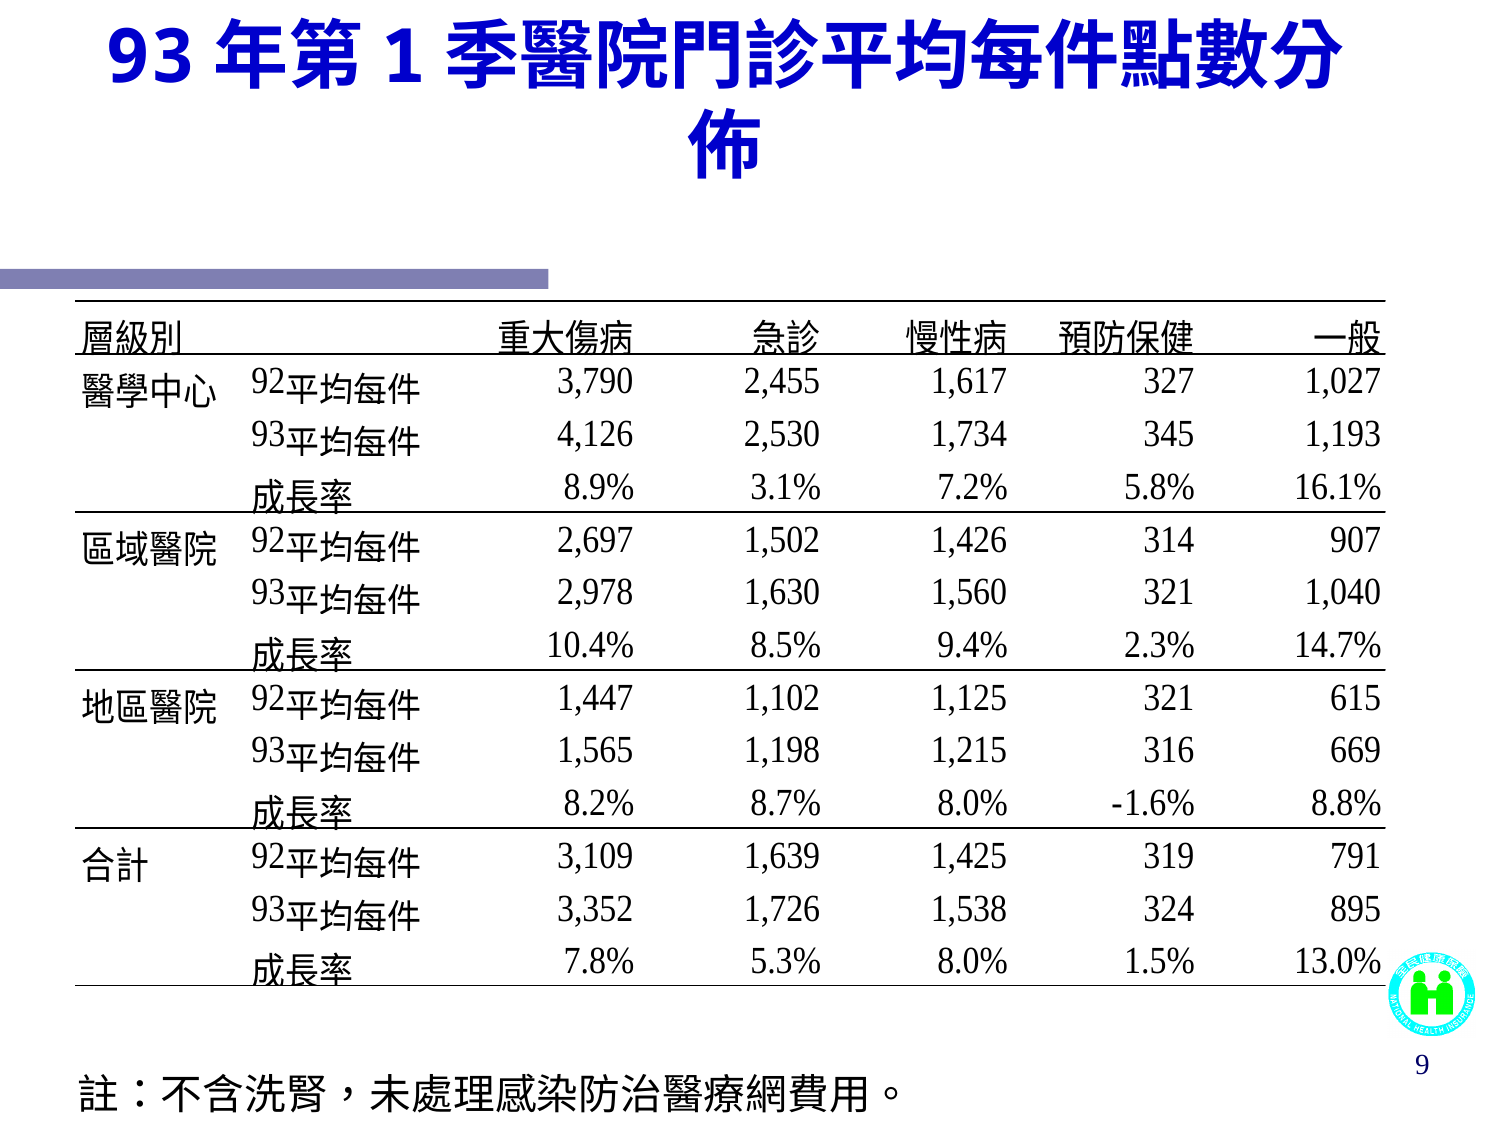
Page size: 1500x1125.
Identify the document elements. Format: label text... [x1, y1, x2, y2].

chart [75, 299, 1388, 988]
text_box 註：不含洗腎，未處理感染防治醫療網費用。 [62, 1059, 1051, 1125]
title 93年第1季醫院門診平均每件點數分佈 [87, 0, 1363, 188]
text_box [1400, 1037, 1476, 1125]
